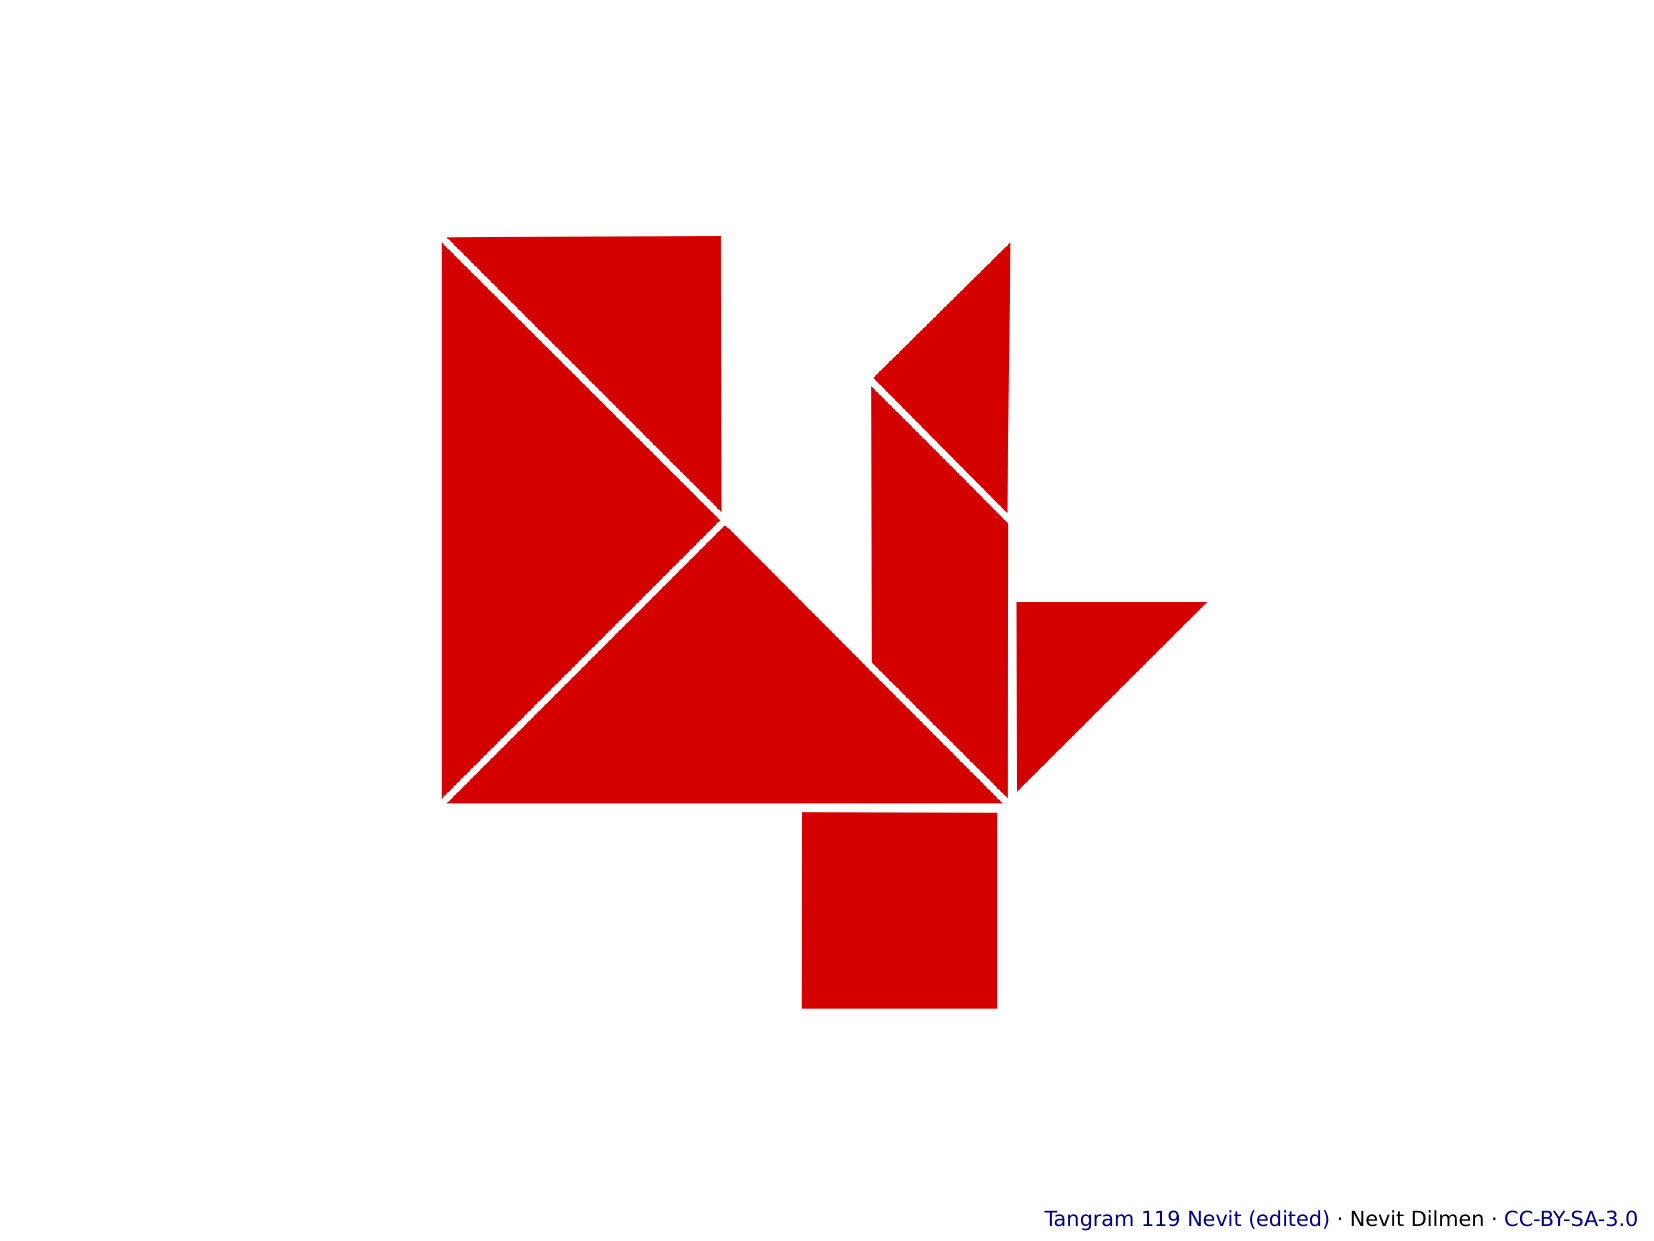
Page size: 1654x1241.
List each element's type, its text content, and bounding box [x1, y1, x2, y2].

picture [430, 226, 1223, 1015]
text_box Tangram 119 Nevit (edited) · Nevit Dilmen · CC-BY-SA-3.0 [750, 1200, 1653, 1240]
